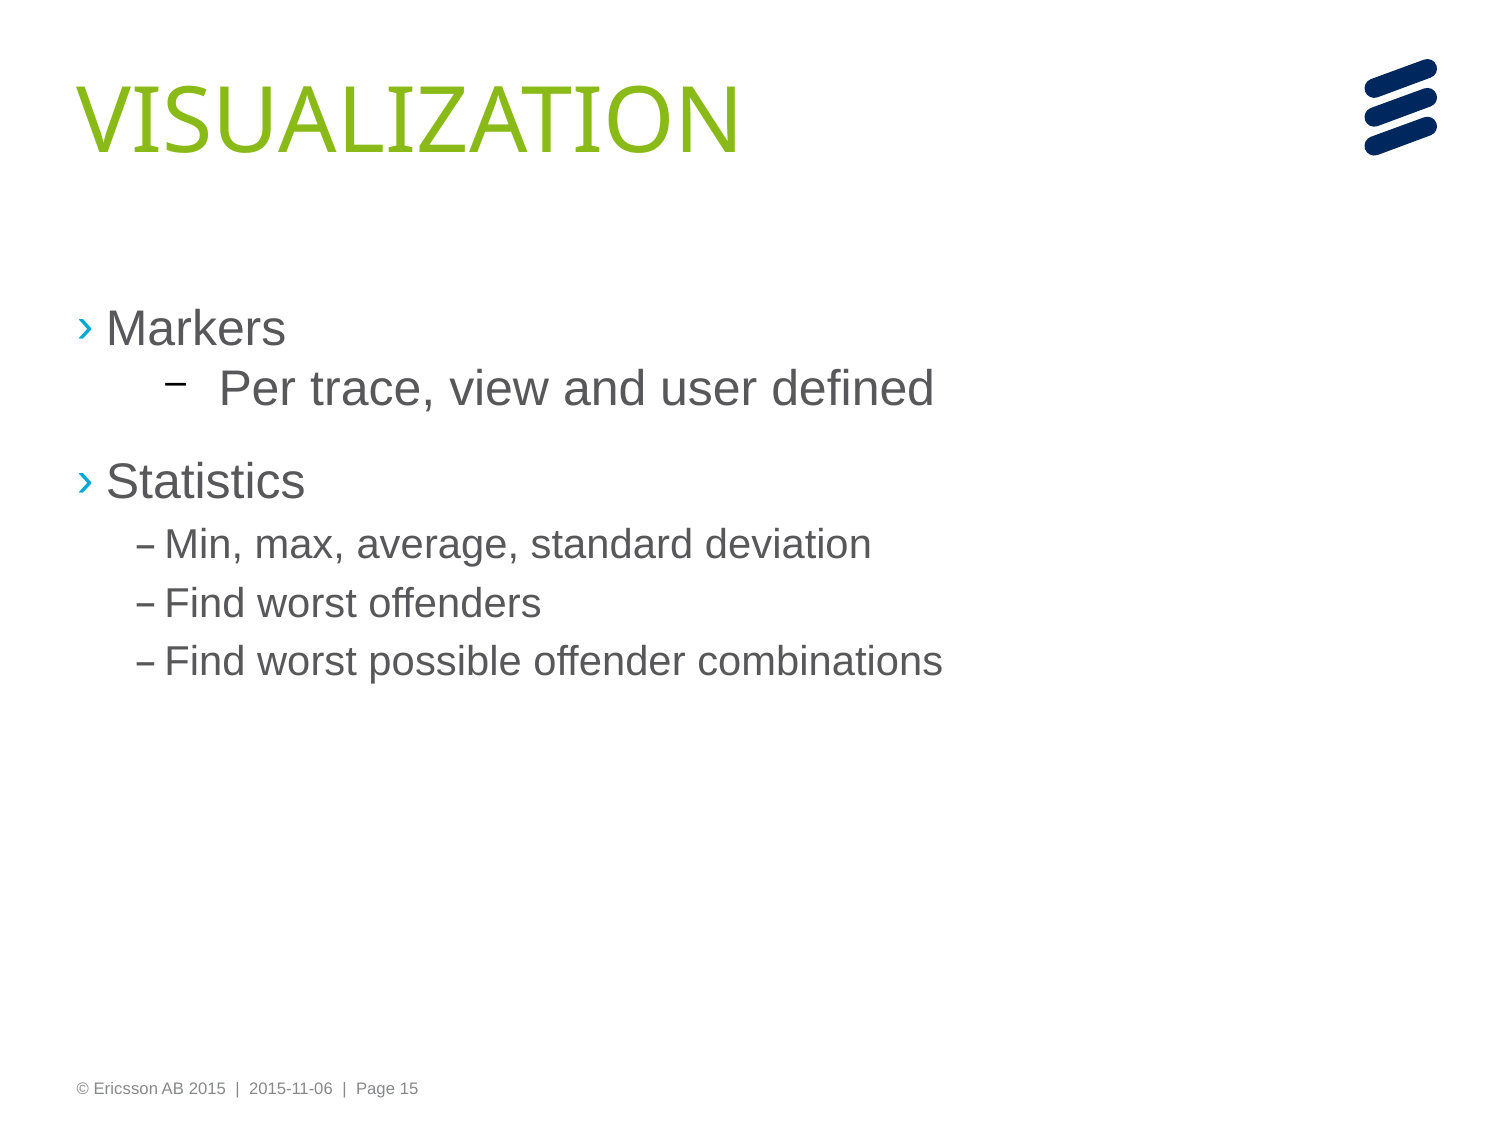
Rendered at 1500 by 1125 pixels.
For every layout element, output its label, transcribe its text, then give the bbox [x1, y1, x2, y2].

list Markers Per trace, view and user defined Statistics Min, max, average, standard deviation Find worst offenders Find worst possible offender combinations [65, 295, 1436, 928]
title VISUALIZATION [64, 39, 1294, 218]
